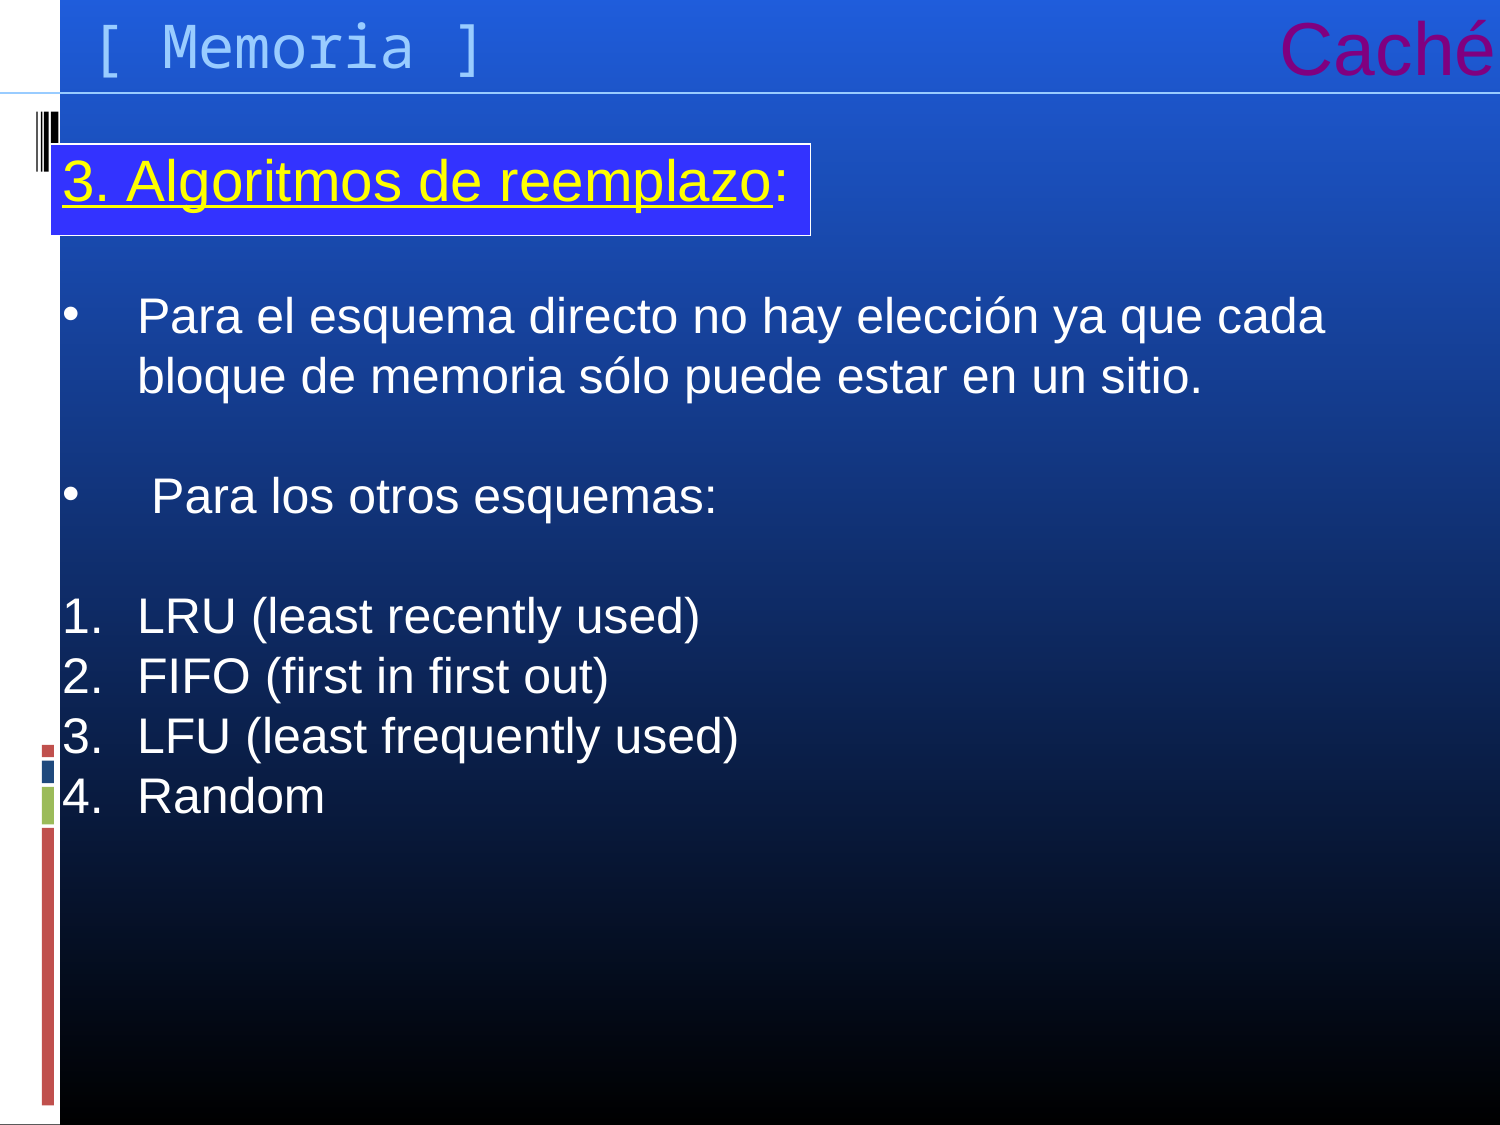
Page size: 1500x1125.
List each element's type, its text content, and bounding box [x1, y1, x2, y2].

title [ Memoria ] [0, 0, 388, 88]
text_box Caché [388, 0, 1497, 91]
text_box 3. Algoritmos de reemplazo: Para el esquema directo no hay elección ya que cada bloque de memoria sólo puede estar en un sitio. Para los otros esquemas: LRU (least recently used) FIFO (first in first out) LFU (least frequently used) Random [47, 135, 1423, 832]
